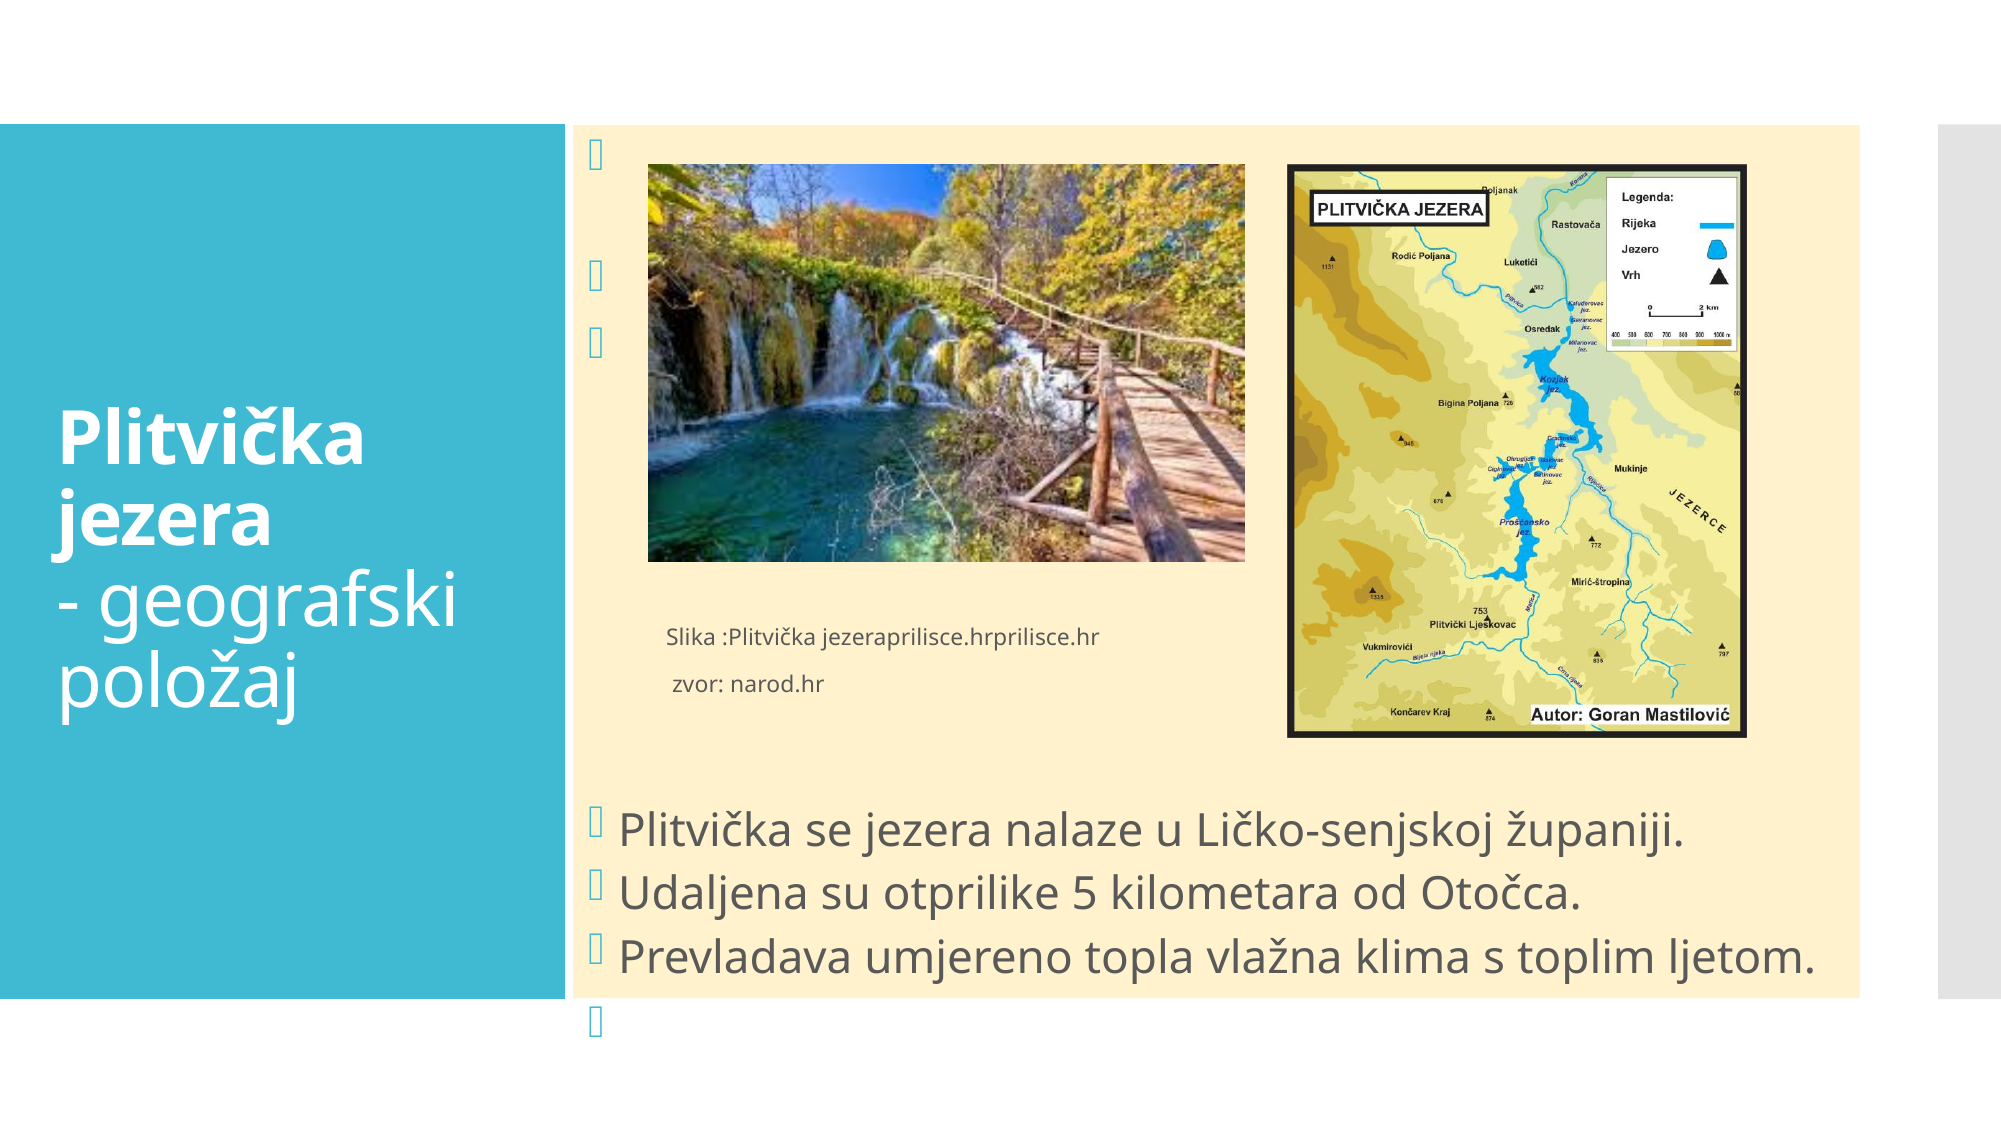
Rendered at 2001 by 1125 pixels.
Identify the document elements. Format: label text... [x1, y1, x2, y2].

picture [648, 164, 1245, 562]
picture [1287, 164, 1747, 738]
title Plitvička jezera - geografski položaj [41, 184, 551, 940]
list Slika :Plitvička jezeraprilisce.hrprilisce.hr zvor: narod.hr Plitvička se jezera nalaze u Ličko-senjskoj županiji. Udaljena su otprilike 5 kilometara od Otočca. Prevladava umjereno topla vlažna klima s toplim ljetom. [573, 125, 1860, 999]
